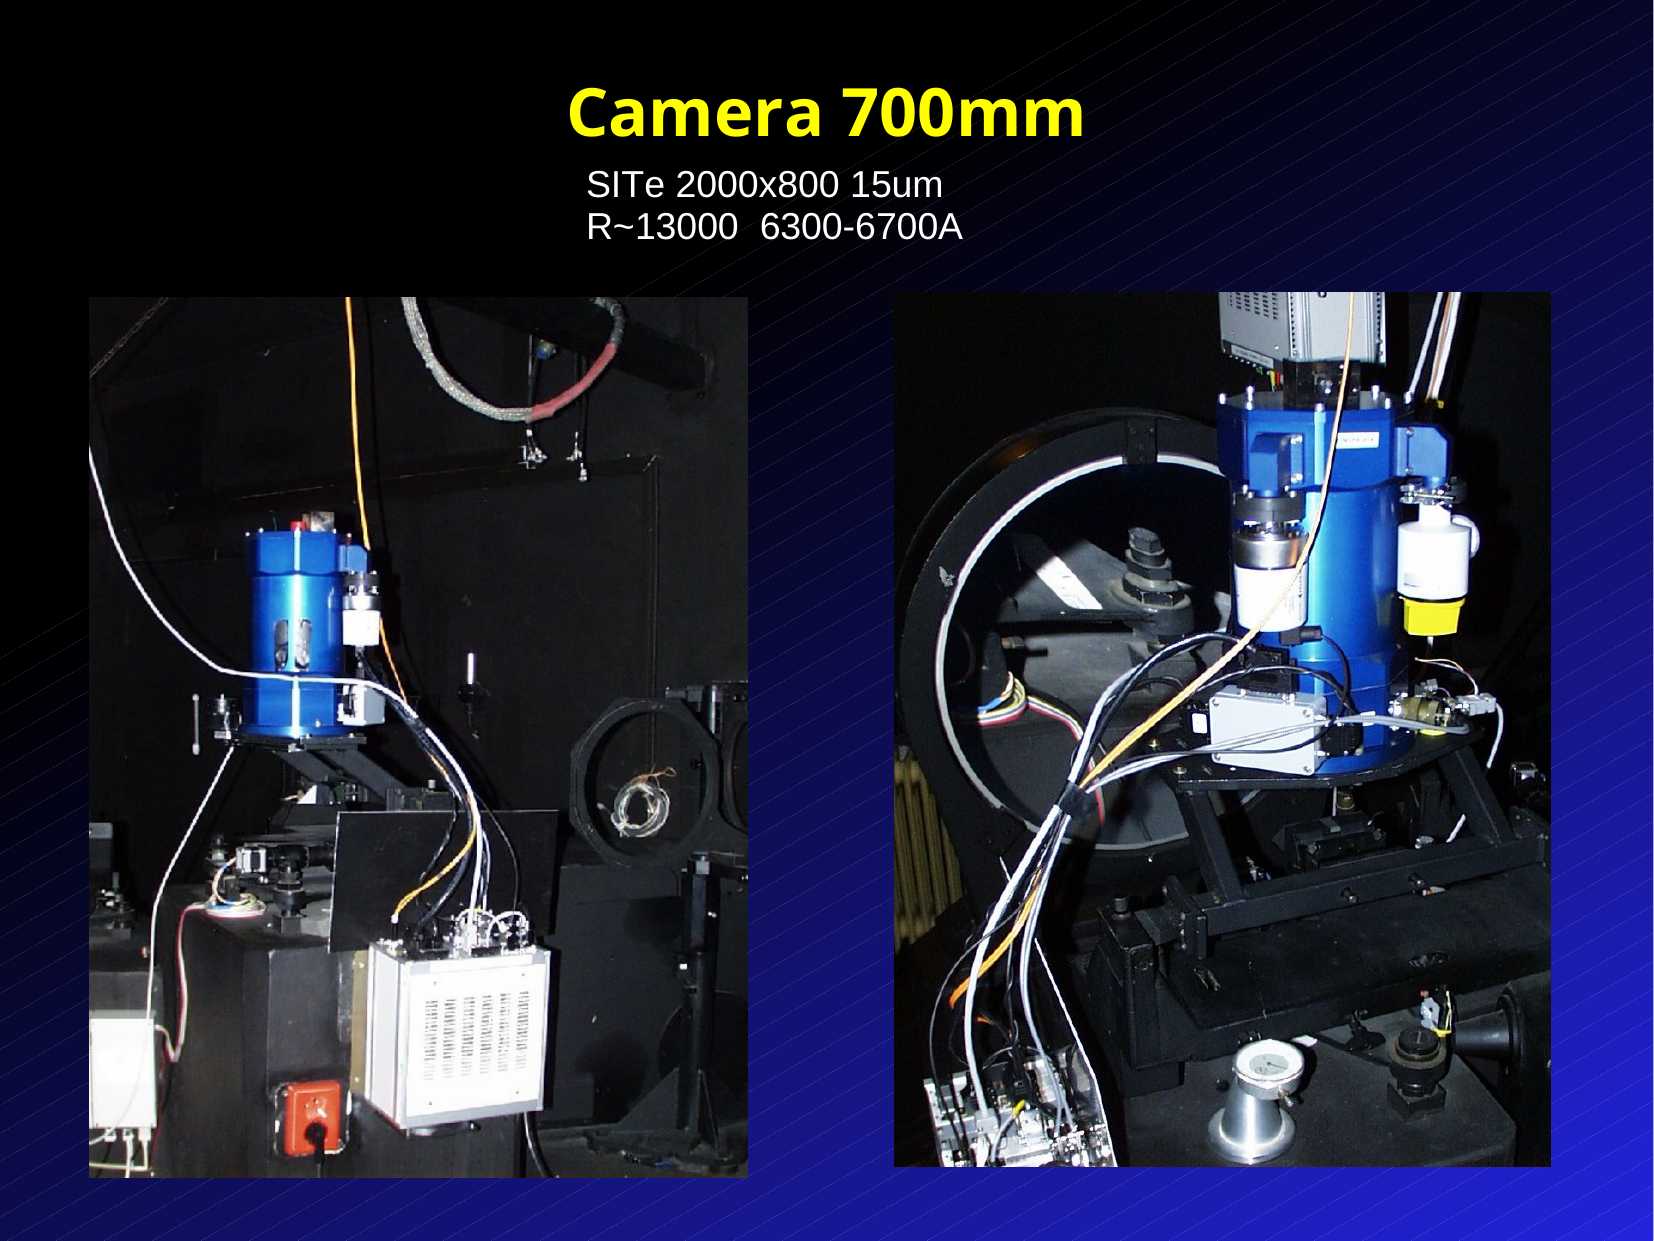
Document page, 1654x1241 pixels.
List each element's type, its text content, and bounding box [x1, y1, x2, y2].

picture [89, 297, 748, 1178]
picture [894, 292, 1551, 1167]
title Camera 700mm [82, 50, 1572, 172]
text_box SITe 2000x800 15um R~13000 6300-6700A [571, 156, 1025, 259]
